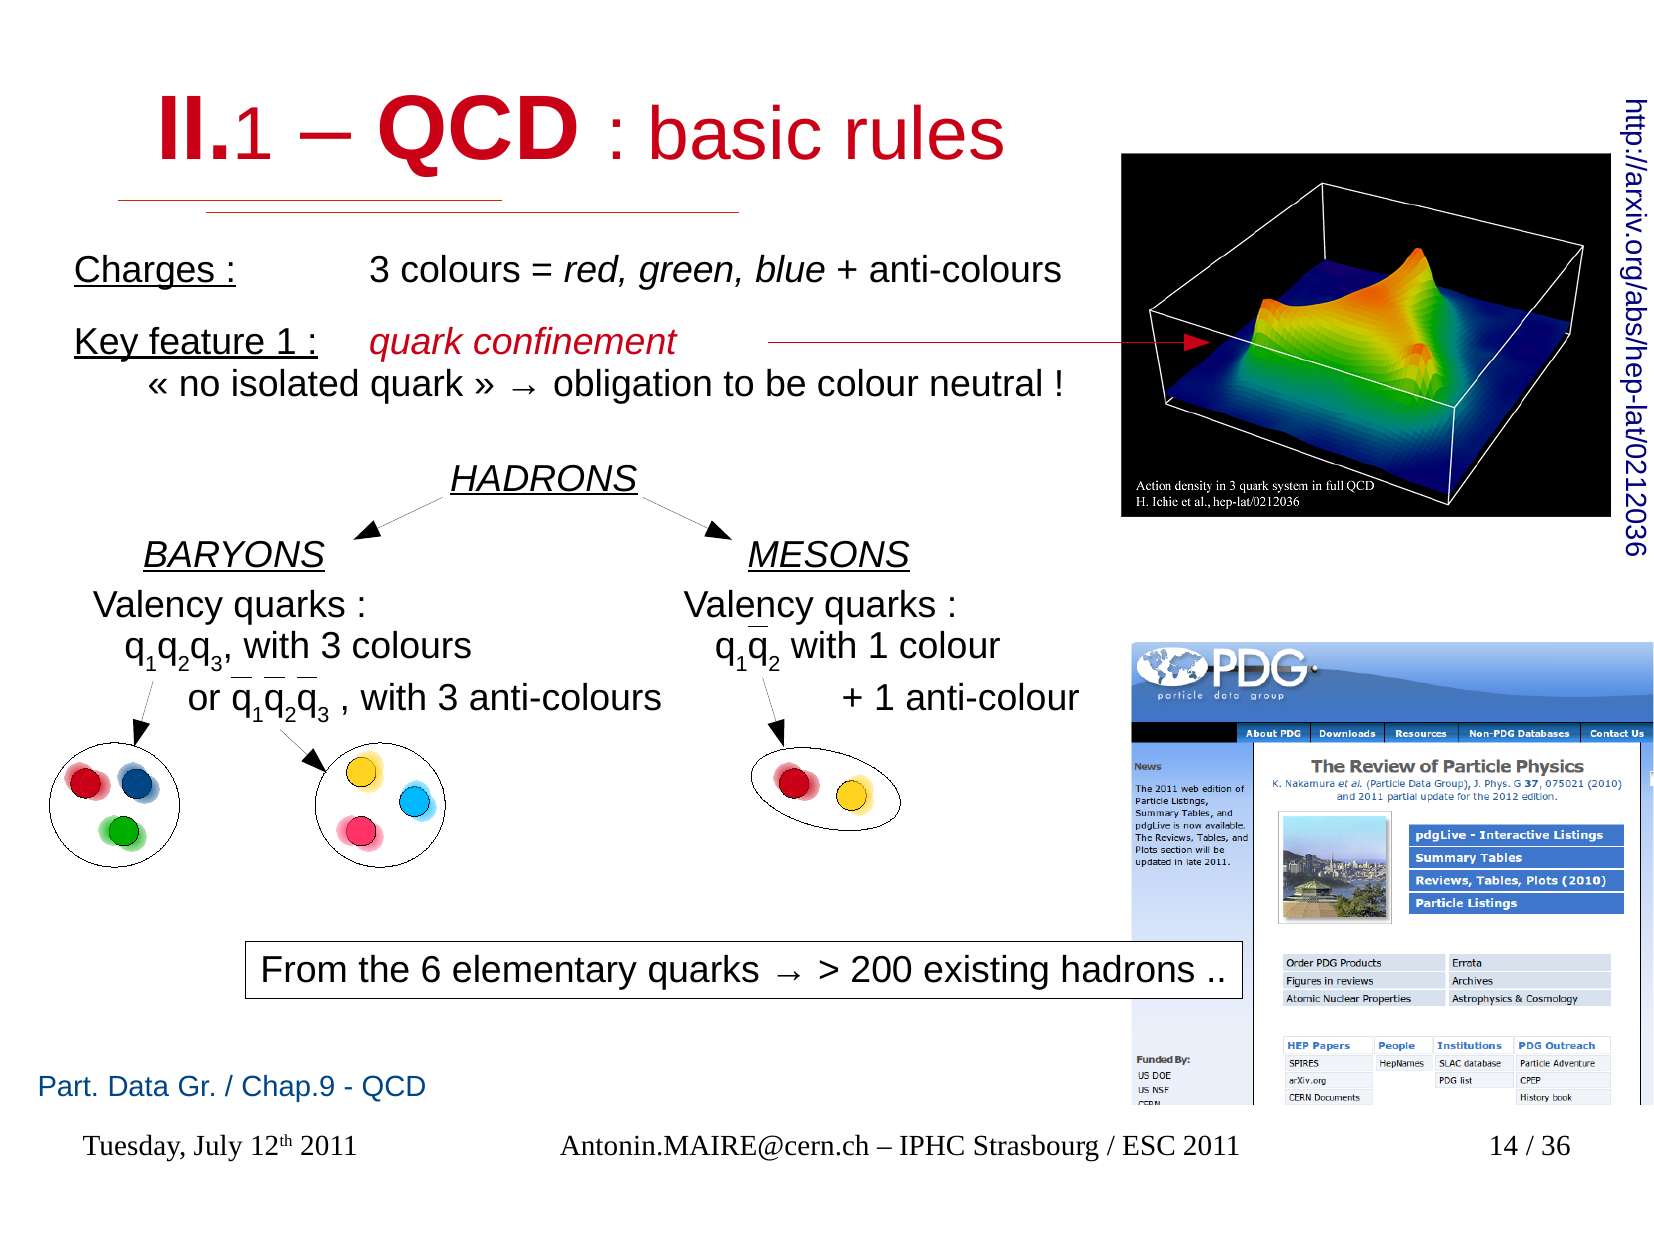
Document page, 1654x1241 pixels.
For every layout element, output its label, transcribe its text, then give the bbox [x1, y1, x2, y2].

text_box BARYONS [128, 526, 340, 575]
text_box Part. Data Gr. / Chap.9 - QCD [22, 1062, 443, 1111]
text_box [324, 837, 436, 868]
text_box [49, 753, 171, 868]
text_box http://arxiv.org/abs/hep-lat/0212036 [1612, 83, 1654, 573]
text_box MESONS [732, 526, 925, 575]
text_box [836, 774, 874, 816]
title II.1 – QCD : basic rules [82, 49, 1625, 207]
picture [1127, 639, 1654, 1105]
text_box Valency quarks : q1q2 with 1 colour + 1 anti-colour [668, 575, 1095, 726]
picture [1121, 153, 1611, 517]
text_box From the 6 elementary quarks → > 200 existing hadrons .. [245, 941, 1243, 999]
text_box [773, 762, 820, 801]
list Charges : 3 colours = red, green, blue + anti-colours Key feature 1 : quark confinement « no isolated quark » → obligation to be colour neutral ! [0, 248, 1121, 427]
text_box HADRONS [435, 449, 653, 507]
text_box Valency quarks : q1q2q3, with 3 colours or q1q2q3 , with 3 anti-colours [78, 575, 678, 837]
